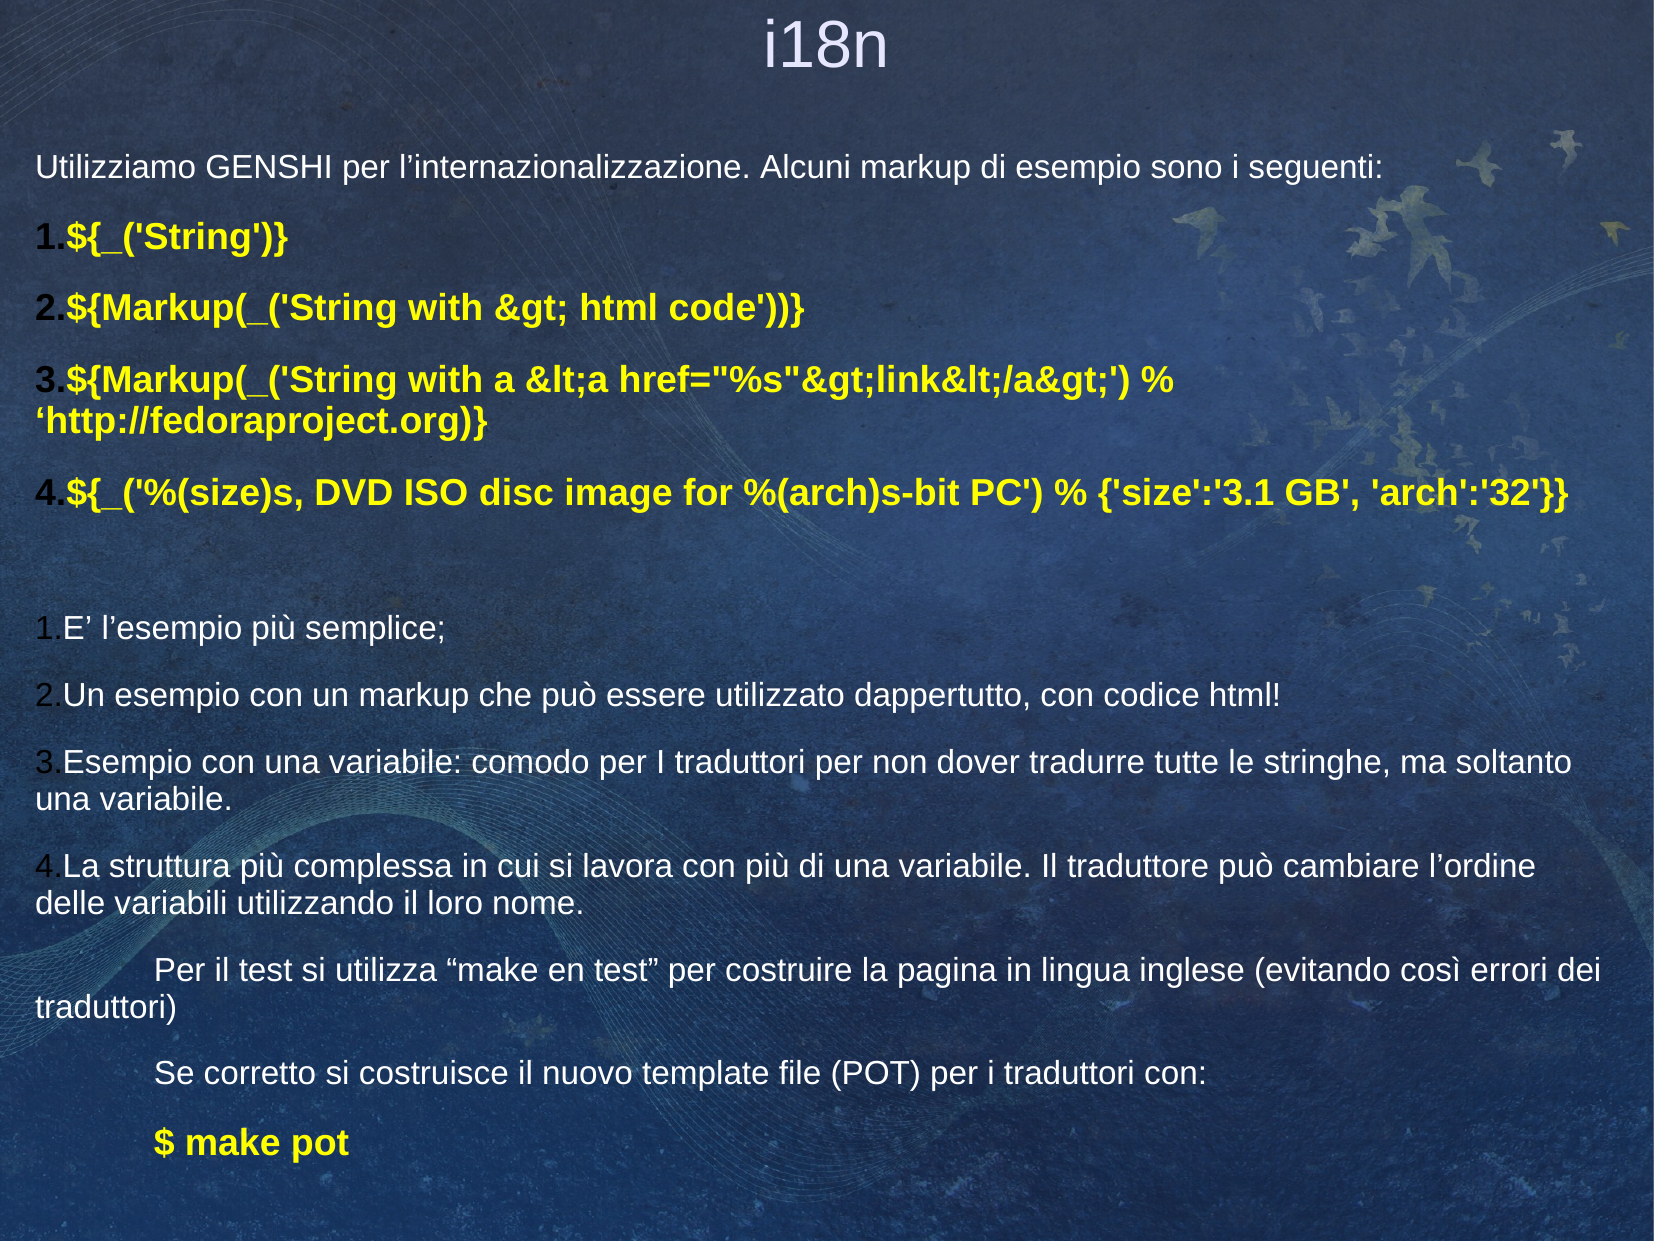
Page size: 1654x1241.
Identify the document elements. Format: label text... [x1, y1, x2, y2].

text_box i18n Utilizziamo GENSHI per l’internazionalizzazione. Alcuni markup di esempio sono i seguenti: ${_('String')} ${Markup(_('String with &gt; html code'))} ${Markup(_('String with a &lt;a href="%s"&gt;link&lt;/a&gt;') % ‘http://fedoraproject.org)} ${_('%(size)s, DVD ISO disc image for %(arch)s-bit PC') % {'size':'3.1 GB', 'arch':'32'}} E’ l’esempio più semplice; Un esempio con un markup che può essere utilizzato dappertutto, con codice html! Esempio con una variabile: comodo per I traduttori per non dover tradurre tutte le stringhe, ma soltanto una variabile. La struttura più complessa in cui si lavora con più di una variabile. Il traduttore può cambiare l’ordine delle variabili utilizzando il loro nome. Per il test si utilizza “make en test” per costruire la pagina in lingua inglese (evitando così errori dei traduttori) Se corretto si costruisce il nuovo template file (POT) per i traduttori con: $ make pot [35, 1, 1619, 1241]
picture [0, 0, 1654, 1241]
